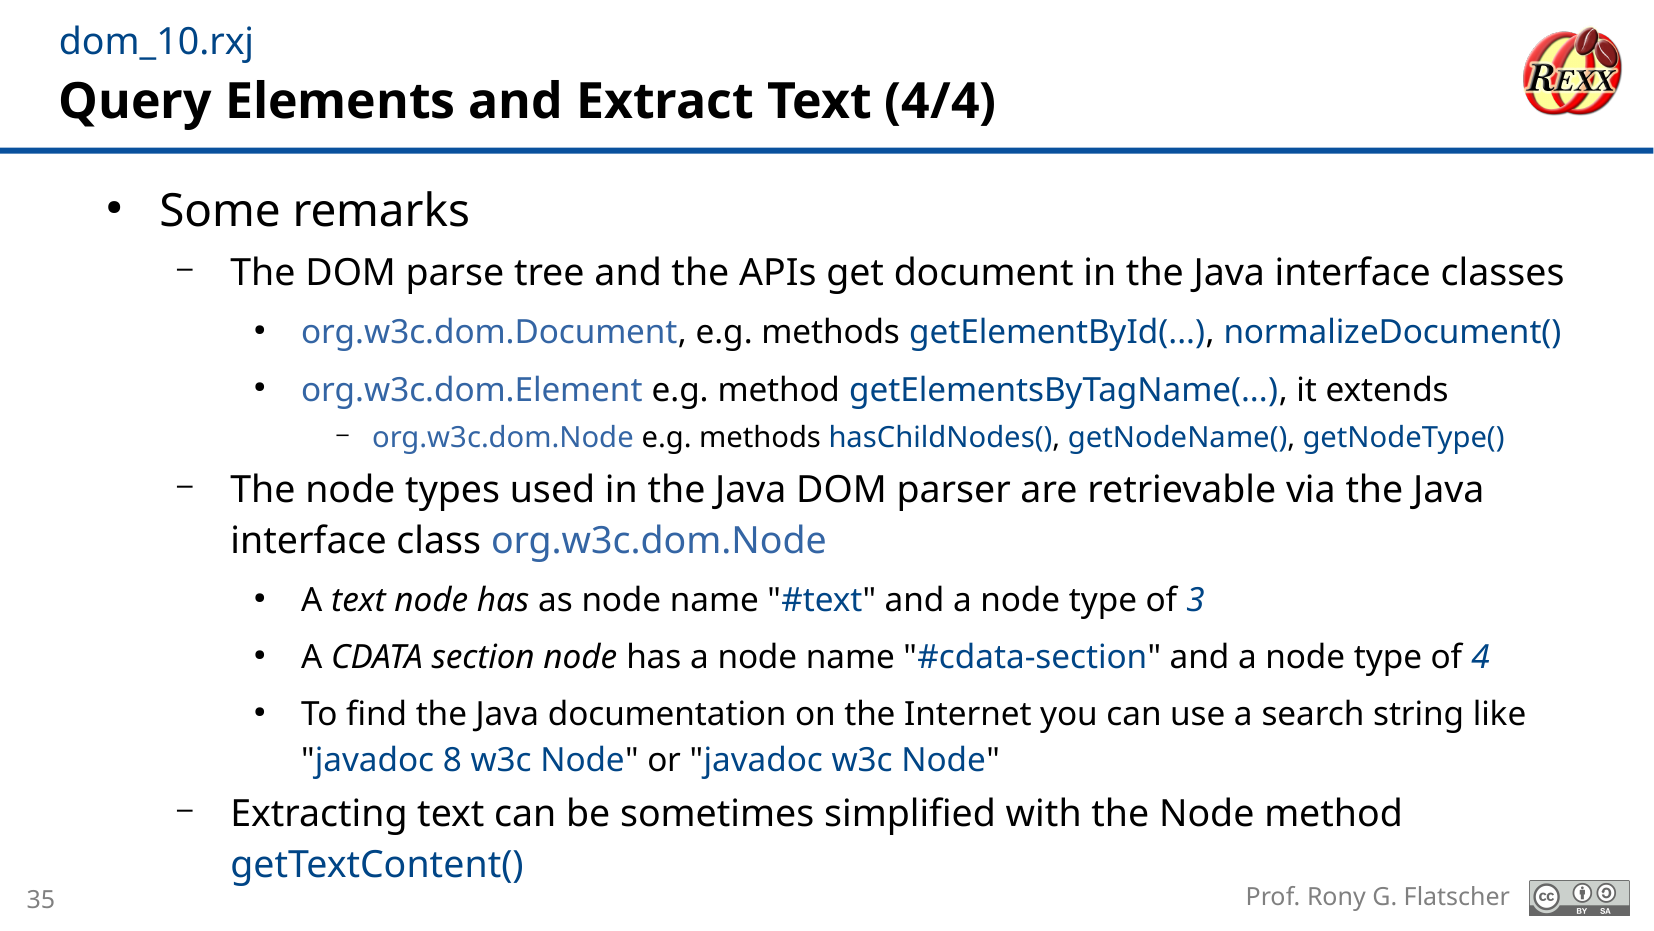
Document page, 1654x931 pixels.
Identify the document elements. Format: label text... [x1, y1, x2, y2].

title dom_10.rxj Query Elements and Extract Text (4/4) [0, 0, 1625, 148]
list Some remarks The DOM parse tree and the APIs get document in the Java interface classes org.w3c.dom.Document, e.g. methods getElementById(...), normalizeDocument() org.w3c.dom.Element e.g. method getElementsByTagName(...), it extends org.w3c.dom.Node e.g. methods hasChildNodes(), getNodeName(), getNodeType() The node types used in the Java DOM parser are retrievable via the Java interface class org.w3c.dom.Node A text node has as node name "#text" and a node type of 3 A CDATA section node has a node name "#cdata-section" and a node type of 4 To find the Java documentation on the Internet you can use a search string like "javadoc 8 w3c Node" or "javadoc w3c Node" Extracting text can be sometimes simplified with the Node method getTextContent() [88, 177, 1577, 857]
